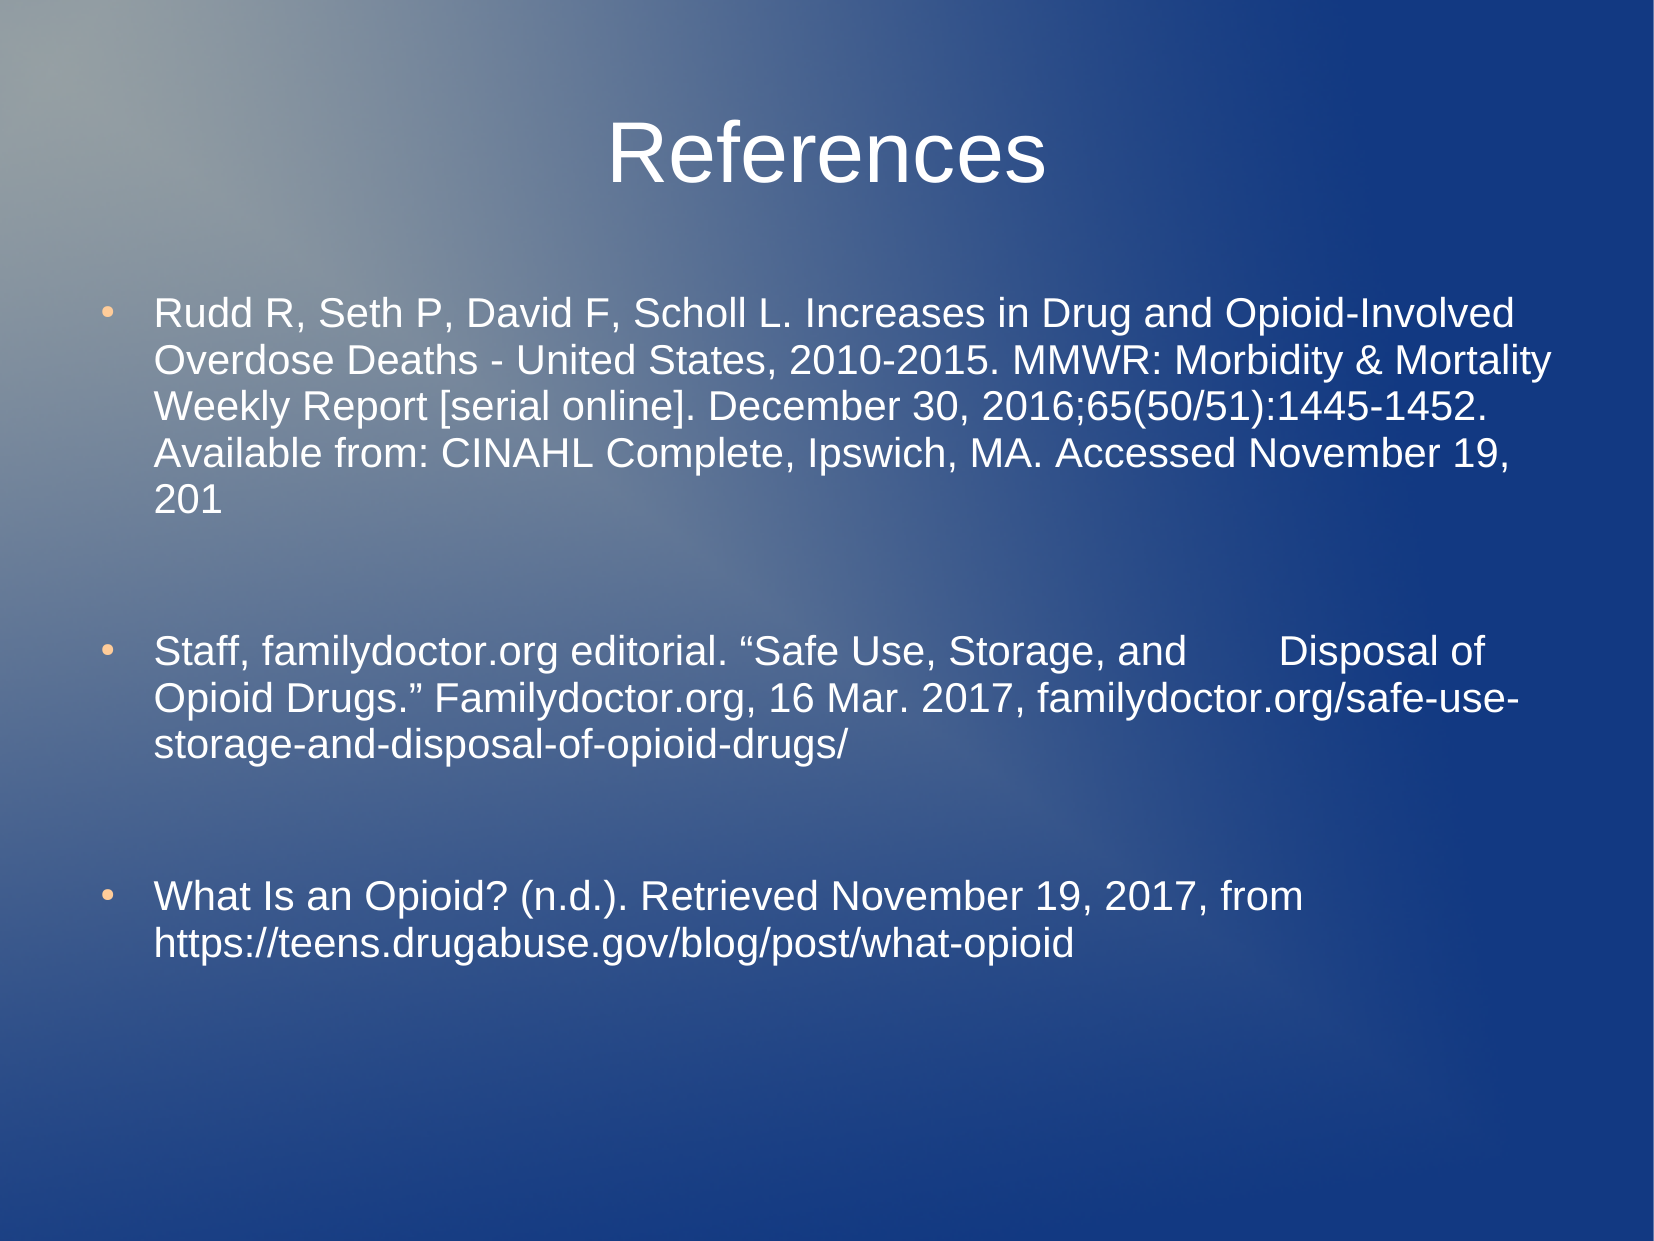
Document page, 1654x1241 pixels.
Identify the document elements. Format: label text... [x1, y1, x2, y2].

title References [82, 49, 1571, 257]
picture [0, 0, 1654, 1241]
list Rudd R, Seth P, David F, Scholl L. Increases in Drug and Opioid-Involved Overdose Deaths - United States, 2010-2015. MMWR: Morbidity & Mortality Weekly Report [serial online]. December 30, 2016;65(50/51):1445-1452. Available from: CINAHL Complete, Ipswich, MA. Accessed November 19, 201 Staff, familydoctor.org editorial. “Safe Use, Storage, and Disposal of Opioid Drugs.” Familydoctor.org, 16 Mar. 2017, familydoctor.org/safe-use-storage-and-disposal-of-opioid-drugs/ What Is an Opioid? (n.d.). Retrieved November 19, 2017, from https://teens.drugabuse.gov/blog/post/what-opioid [82, 290, 1571, 1109]
